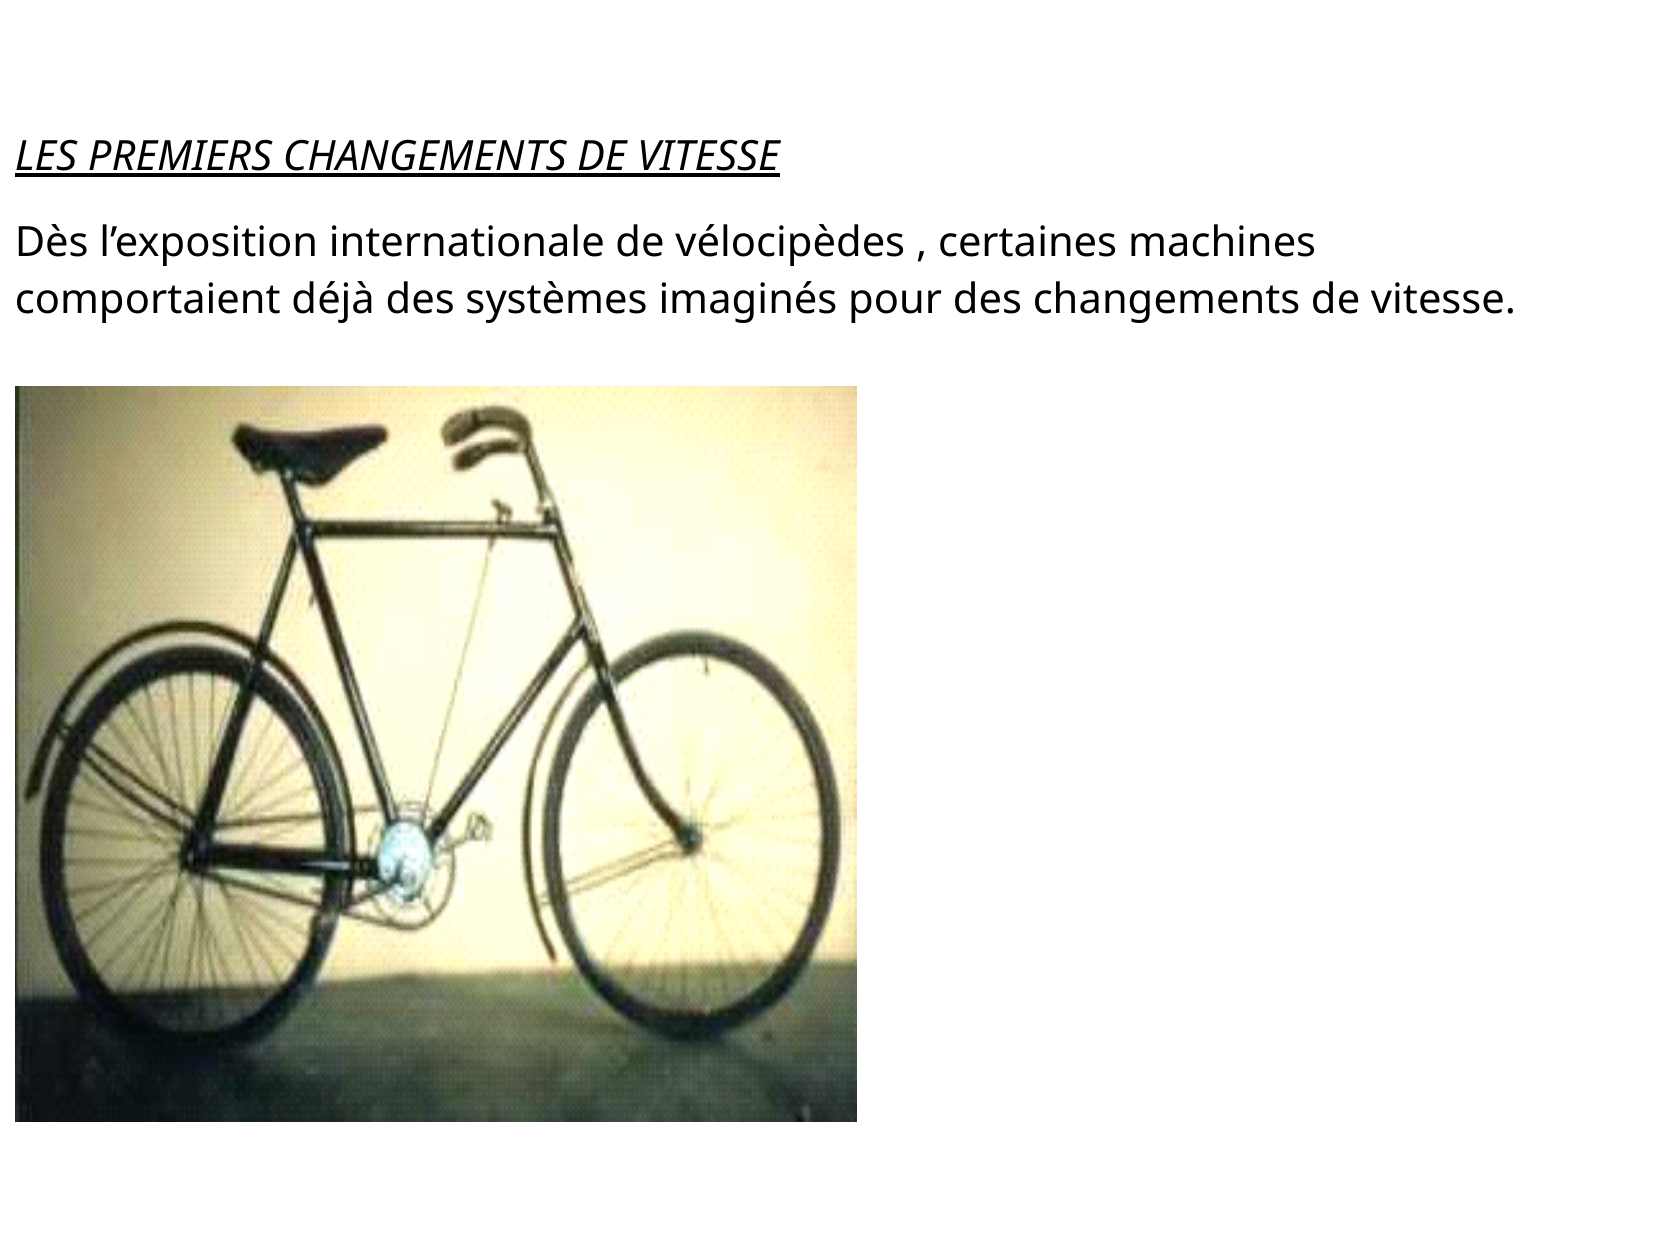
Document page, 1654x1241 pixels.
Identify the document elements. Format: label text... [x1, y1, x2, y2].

picture [15, 386, 857, 1123]
text_box LES PREMIERS CHANGEMENTS DE VITESSE Dès l’exposition internationale de vélocipèdes , certaines machines comportaient déjà des systèmes imaginés pour des changements de vitesse. [0, 118, 1542, 365]
